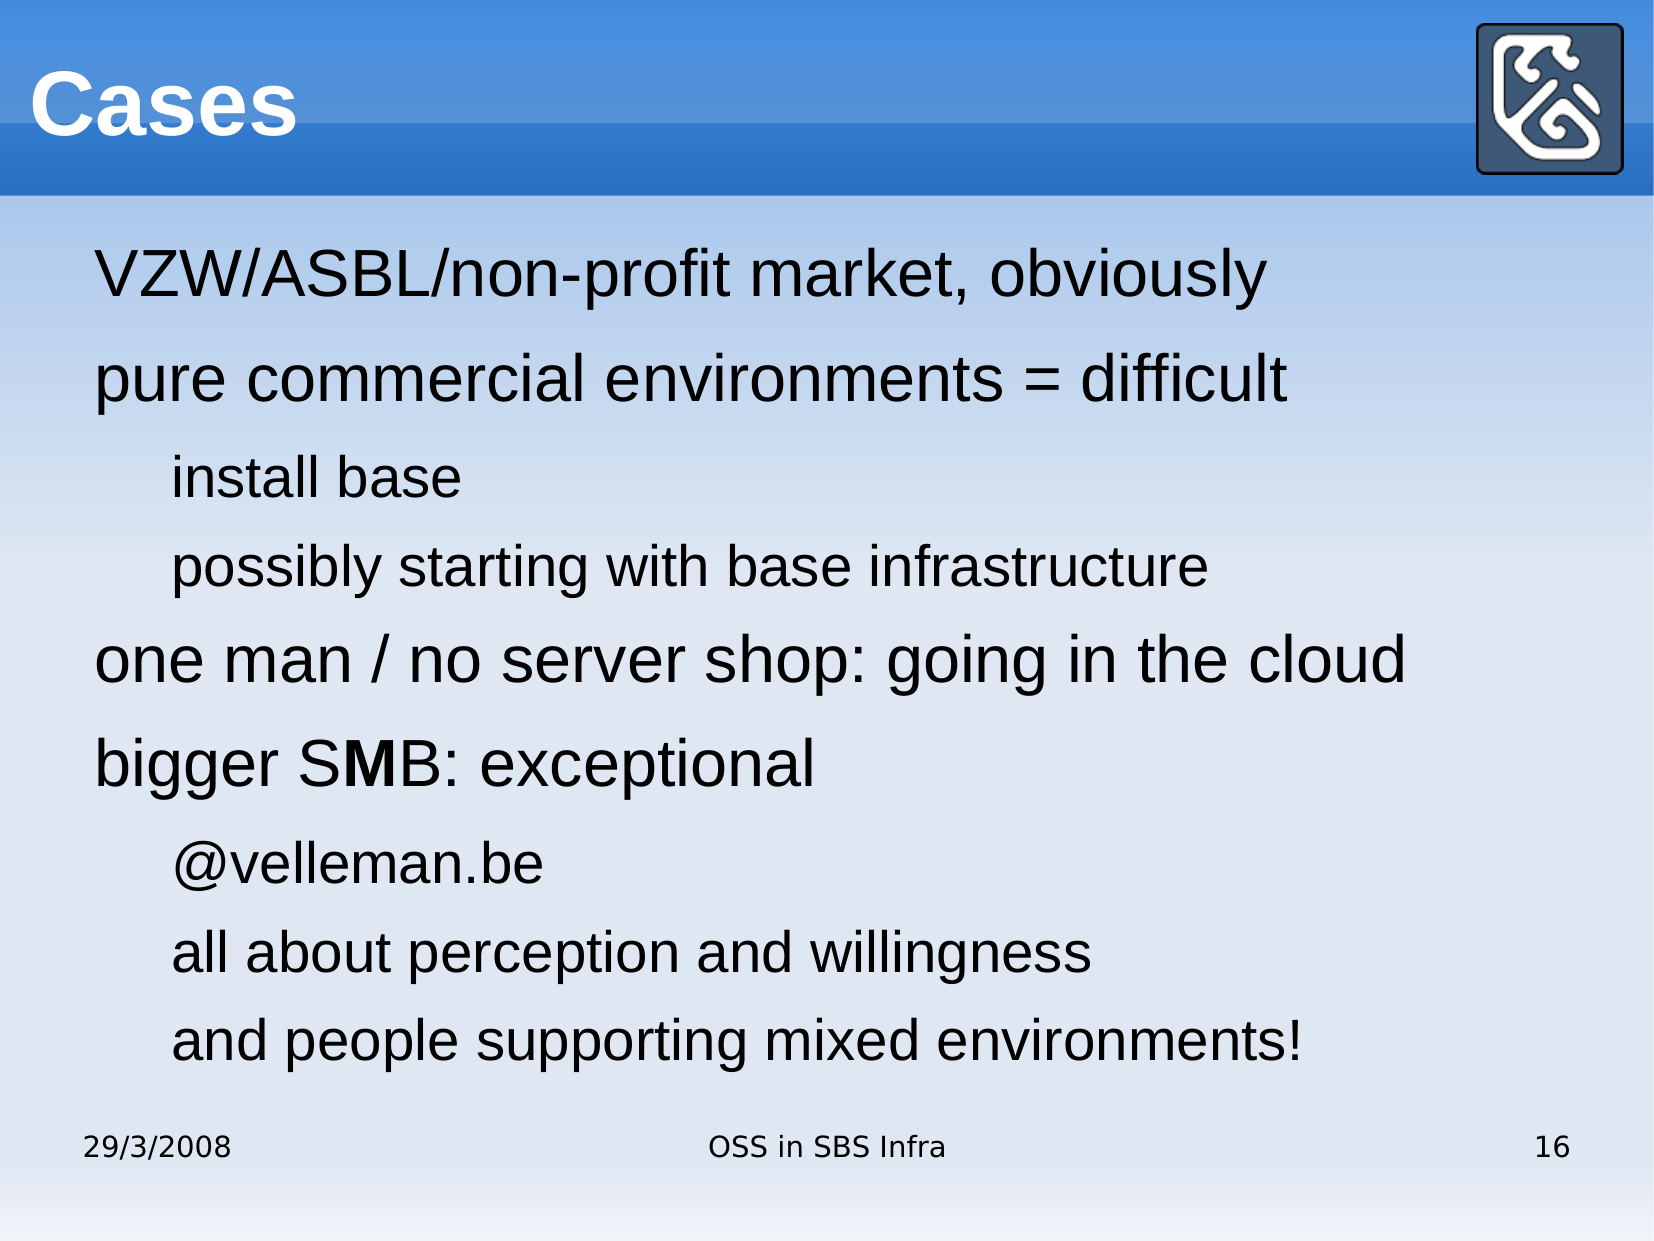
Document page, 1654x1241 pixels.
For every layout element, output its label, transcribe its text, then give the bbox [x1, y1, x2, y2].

list VZW/ASBL/non-profit market, obviously pure commercial environments = difficult install base possibly starting with base infrastructure one man / no server shop: going in the cloud bigger SMB: exceptional @velleman.be all about perception and willingness and people supporting mixed environments! [76, 236, 1565, 1074]
title Cases [29, 7, 1388, 200]
picture [0, 0, 1654, 1241]
